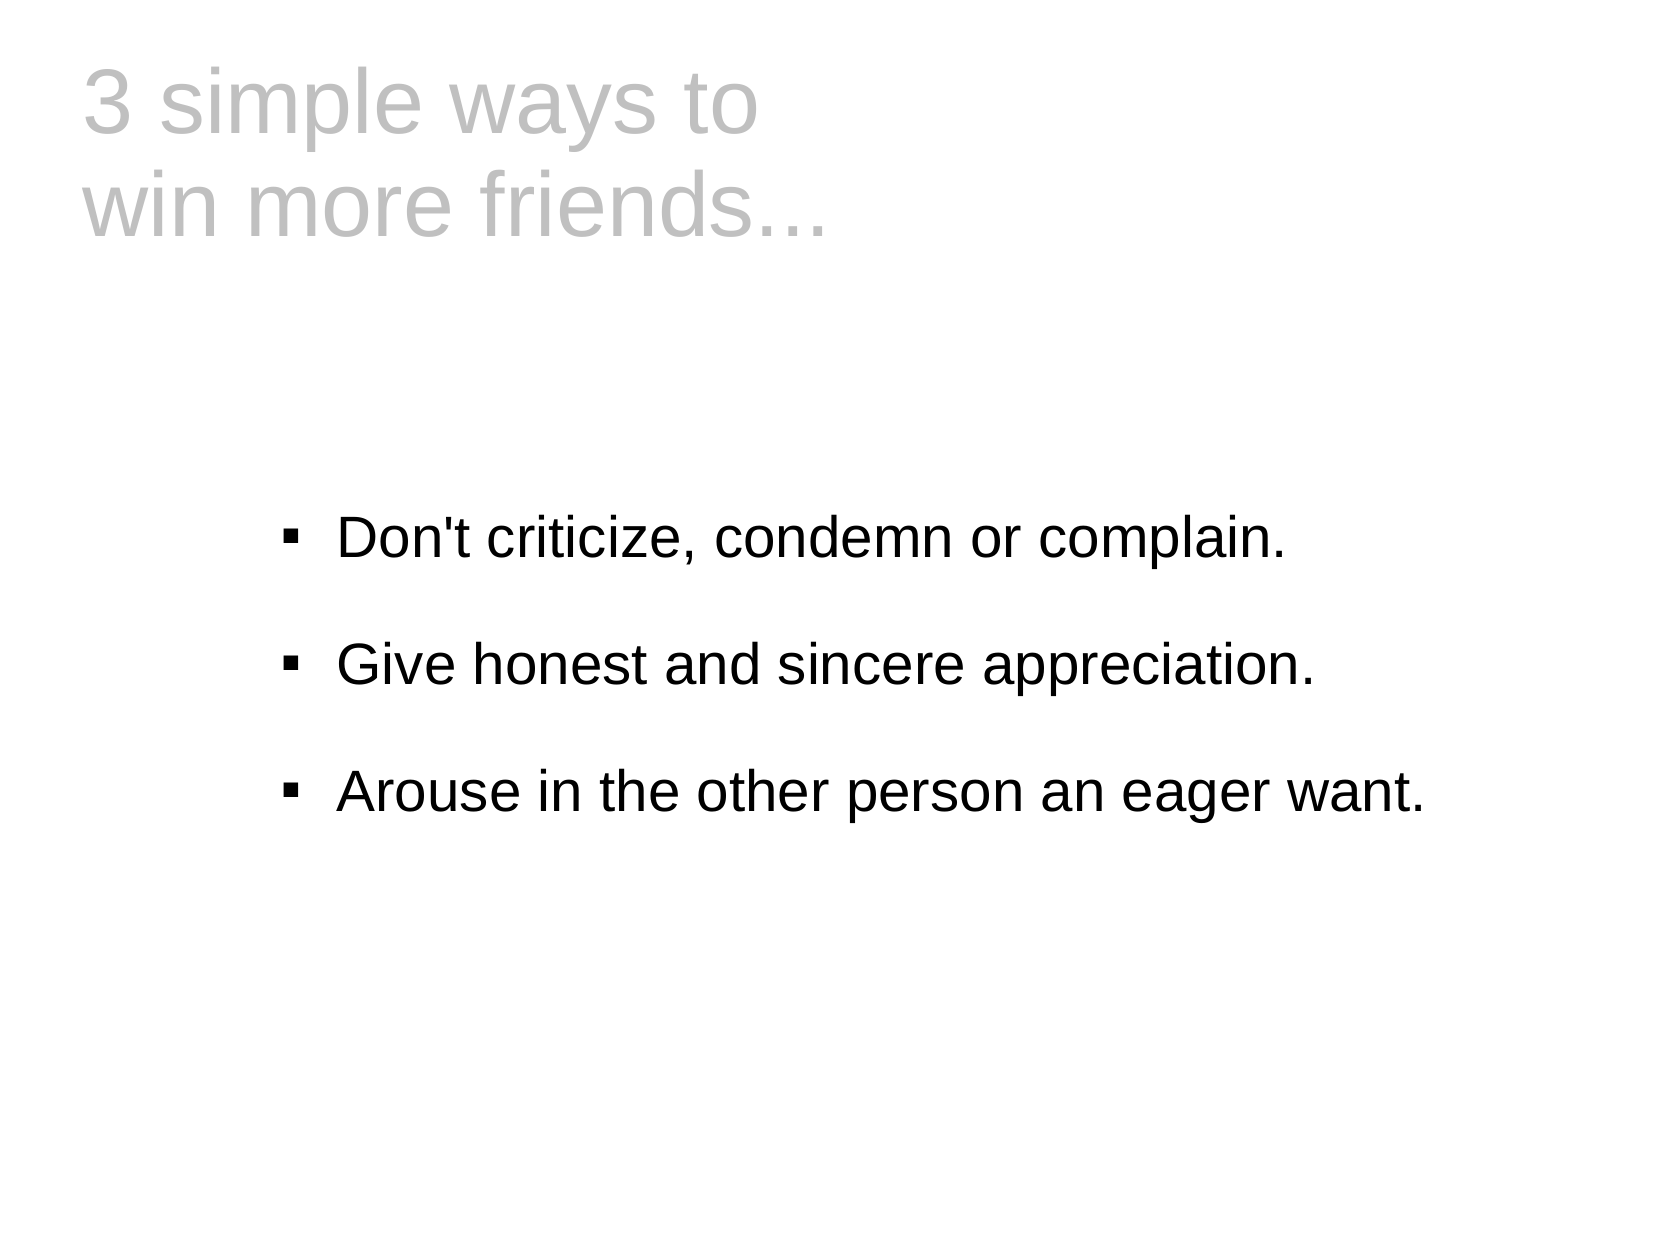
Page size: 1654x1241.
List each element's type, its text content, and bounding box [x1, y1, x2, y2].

title 3 simple ways to win more friends... [82, 50, 1571, 256]
list Don't criticize, condemn or complain. Give honest and sincere appreciation. Arouse in the other person an eager want. [265, 472, 1571, 1094]
